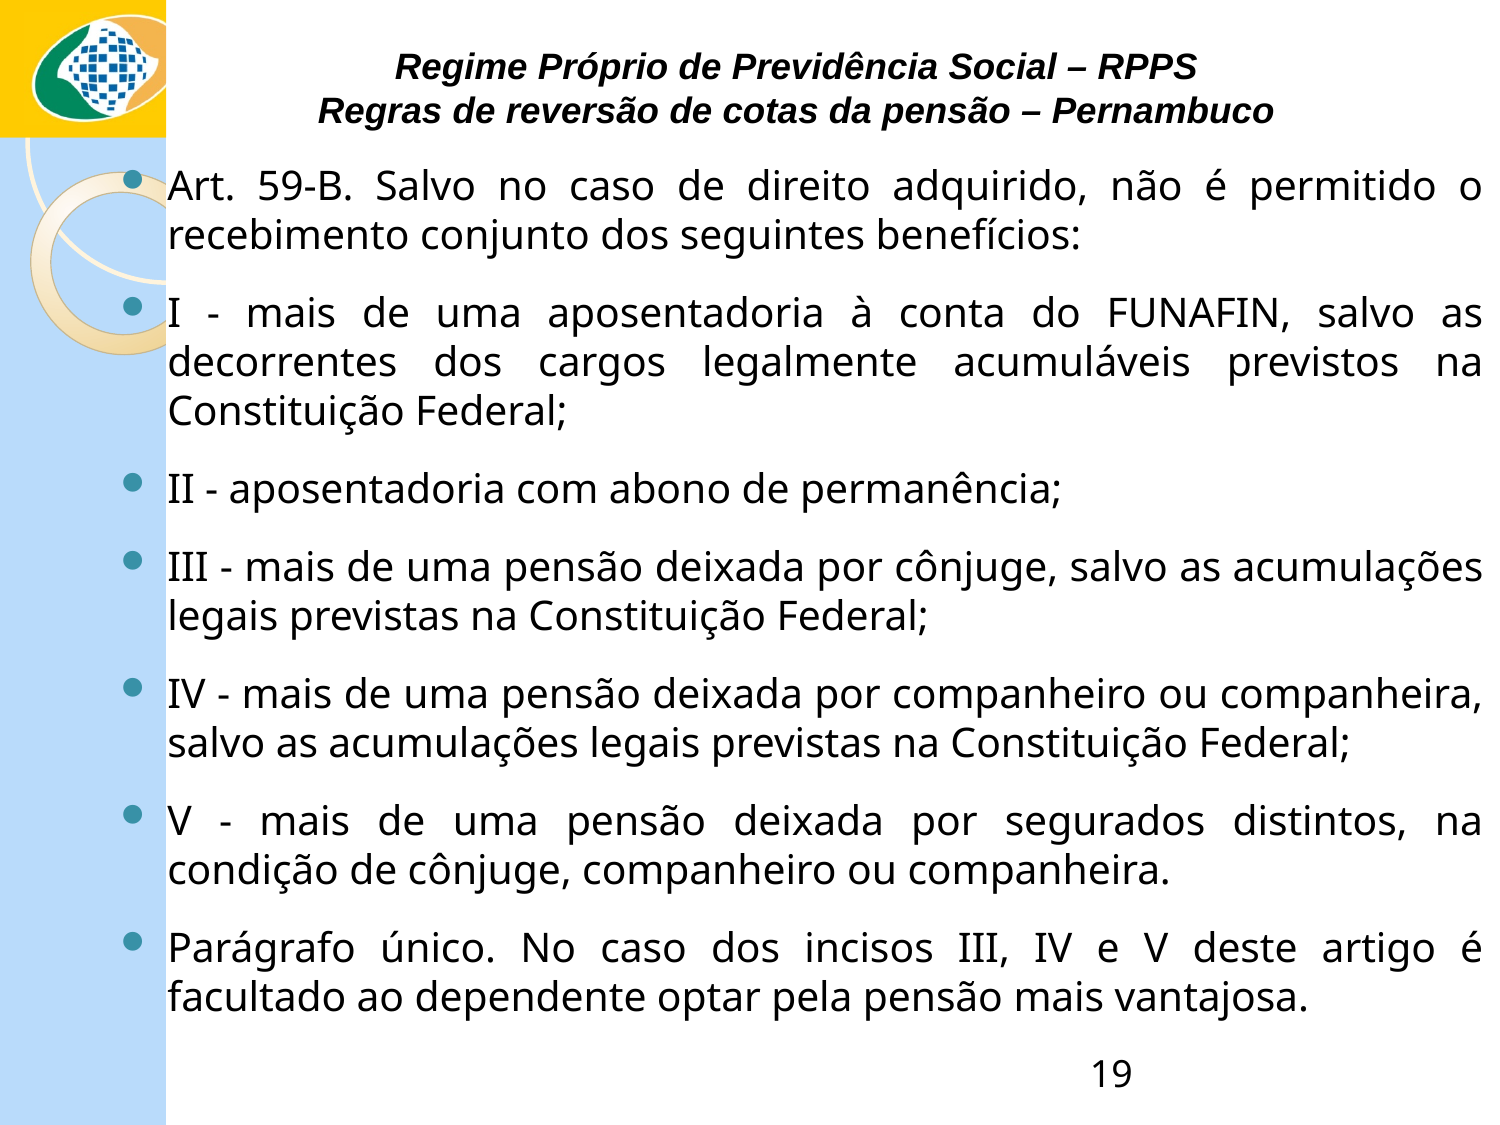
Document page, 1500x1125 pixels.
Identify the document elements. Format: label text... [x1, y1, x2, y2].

title [76, 0, 1500, 102]
slide_number <número> [1074, 1042, 1425, 1103]
picture [24, 12, 93, 125]
list Regime Próprio de Previdência Social – RPPS Regras de reversão de cotas da pensão – Pernambuco Art. 59-B. Salvo no caso de direito adquirido, não é permitido o recebimento conjunto dos seguintes benefícios: I - mais de uma aposentadoria à conta do FUNAFIN, salvo as decorrentes dos cargos legalmente acumuláveis previstos na Constituição Federal; II - aposentadoria com abono de permanência; III - mais de uma pensão deixada por cônjuge, salvo as acumulações legais previstas na Constituição Federal; IV - mais de uma pensão deixada por companheiro ou companheira, salvo as acumulações legais previstas na Constituição Federal; V - mais de uma pensão deixada por segurados distintos, na condição de cônjuge, companheiro ou companheira. Parágrafo único. No caso dos incisos III, IV e V deste artigo é facultado ao dependente optar pela pensão mais vantajosa. [93, 35, 1500, 1070]
